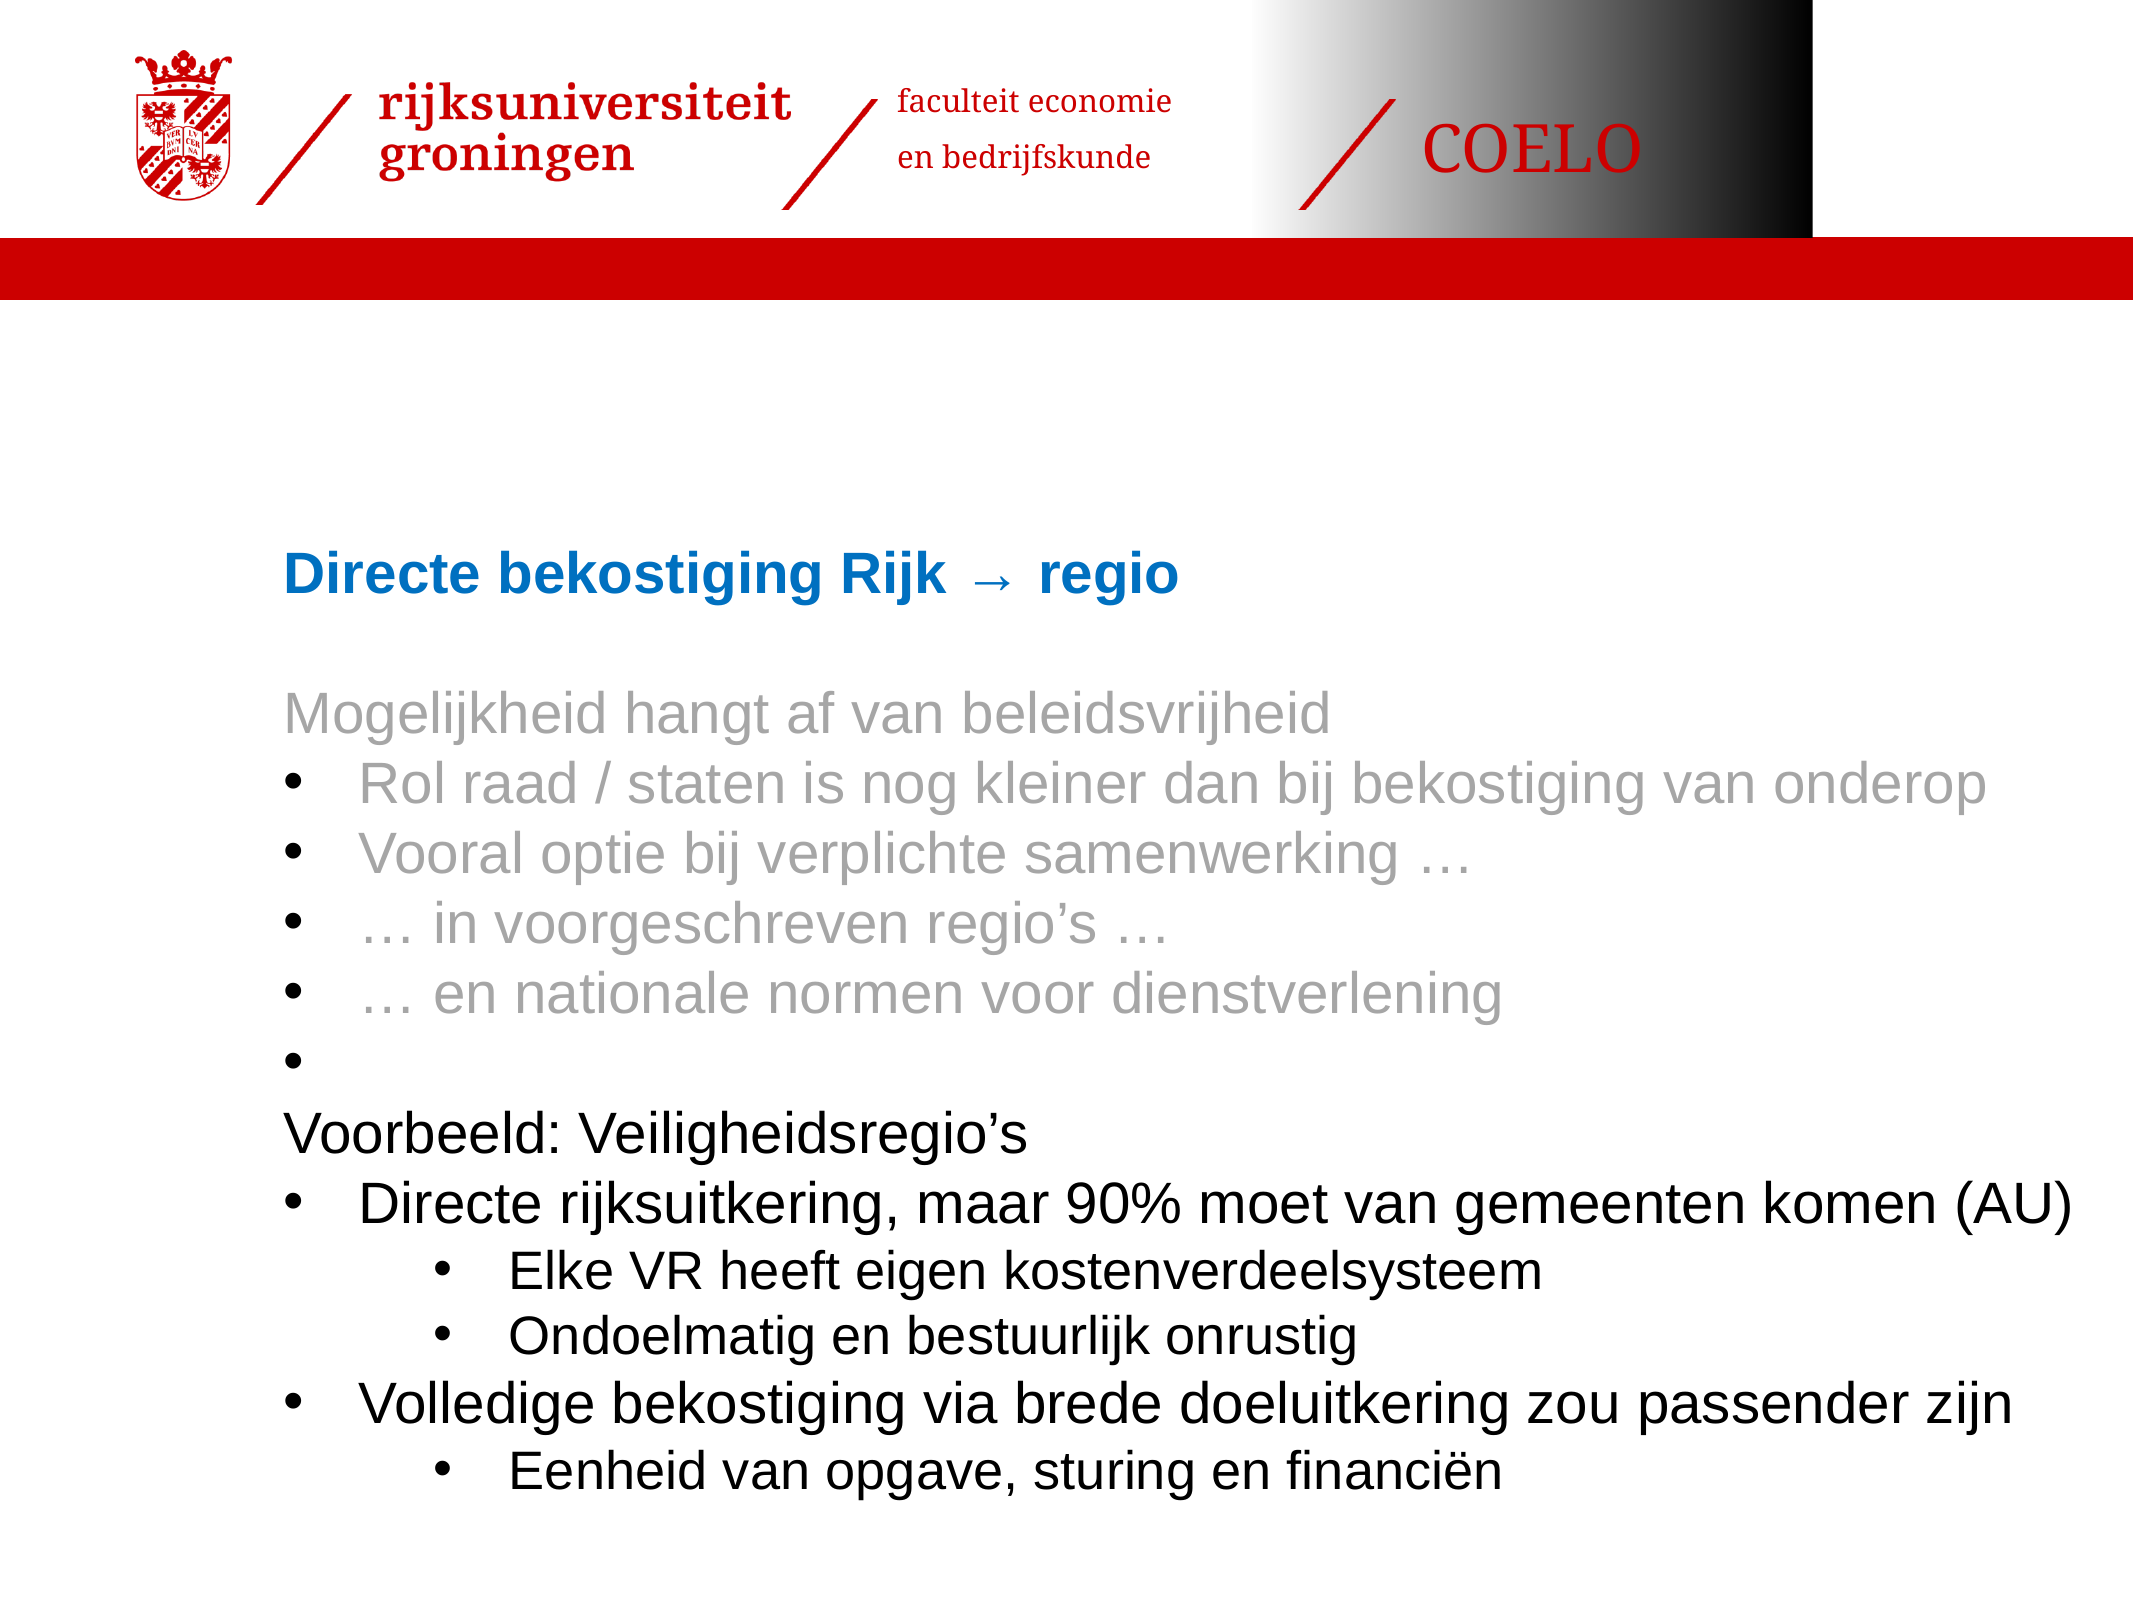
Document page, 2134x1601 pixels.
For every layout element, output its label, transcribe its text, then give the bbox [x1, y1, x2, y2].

picture [1298, 99, 1396, 210]
text_box Directe bekostiging Rijk → regio Mogelijkheid hangt af van beleidsvrijheid Rol raad / staten is nog kleiner dan bij bekostiging van onderop Vooral optie bij verplichte samenwerking … … in voorgeschreven regio’s … … en nationale normen voor dienstverlening Voorbeeld: Veiligheidsregio’s Directe rijksuitkering, maar 90% moet van gemeenten komen (AU) Elke VR heeft eigen kostenverdeelsysteem Ondoelmatig en bestuurlijk onrustig Volledige bekostiging via brede doeluitkering zou passender zijn Eenheid van opgave, sturing en financiën [268, 528, 2134, 1518]
picture [135, 50, 878, 210]
